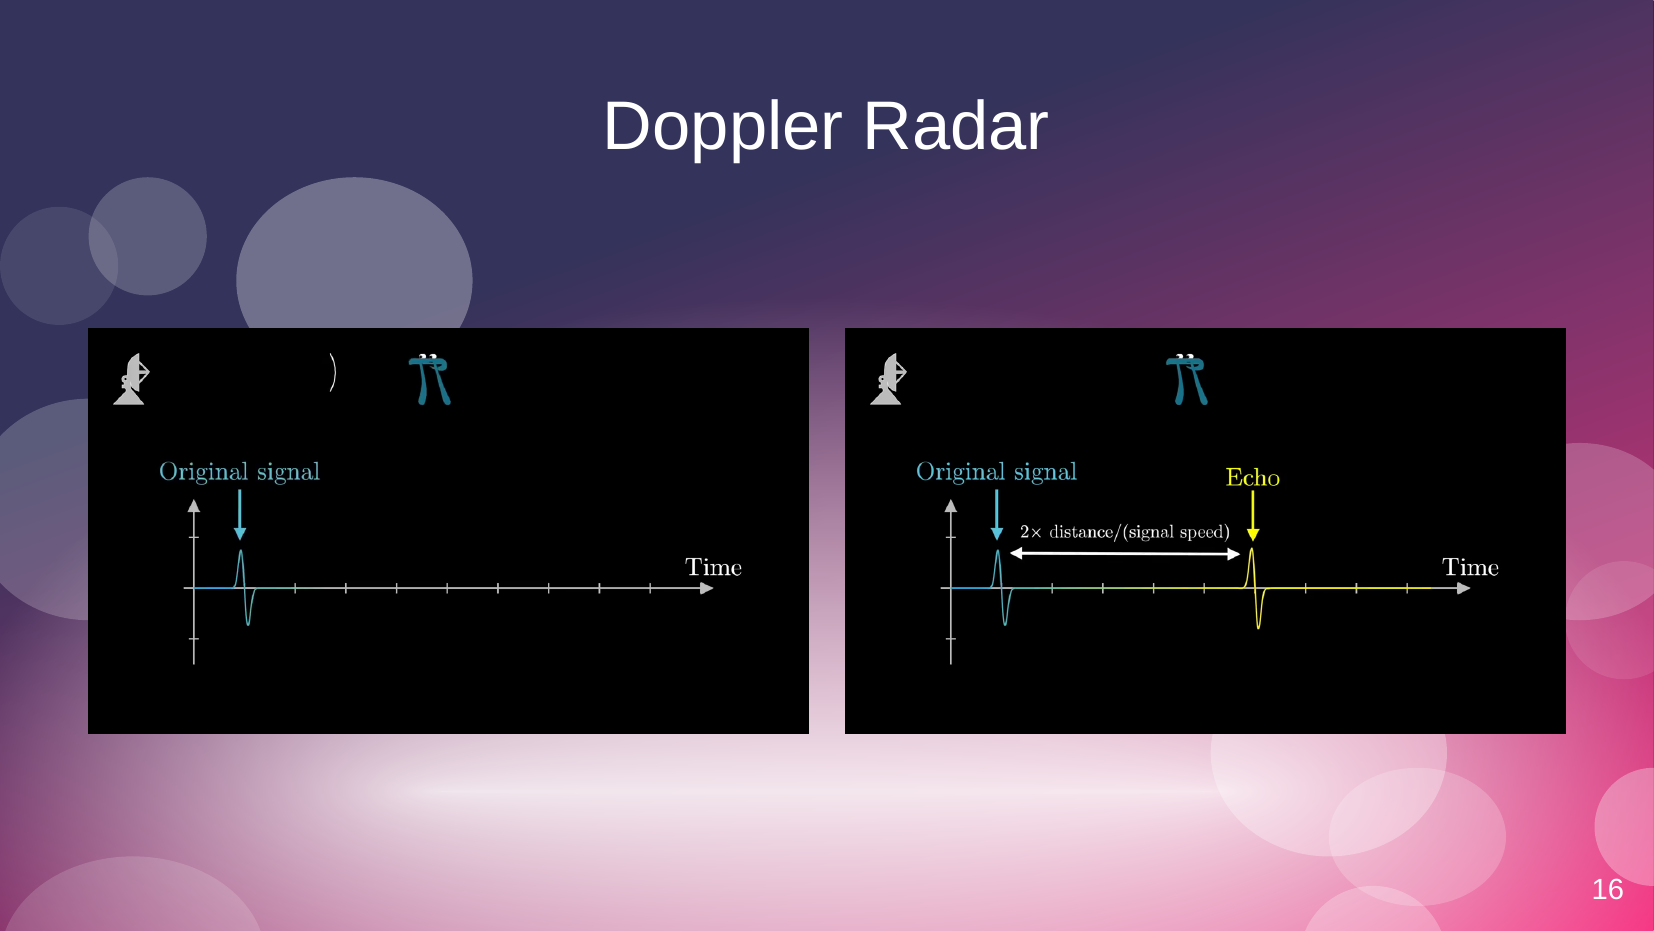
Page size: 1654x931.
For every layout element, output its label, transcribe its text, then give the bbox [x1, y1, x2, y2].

picture [845, 328, 1566, 735]
picture [88, 328, 809, 735]
title Doppler Radar [88, 44, 1565, 207]
